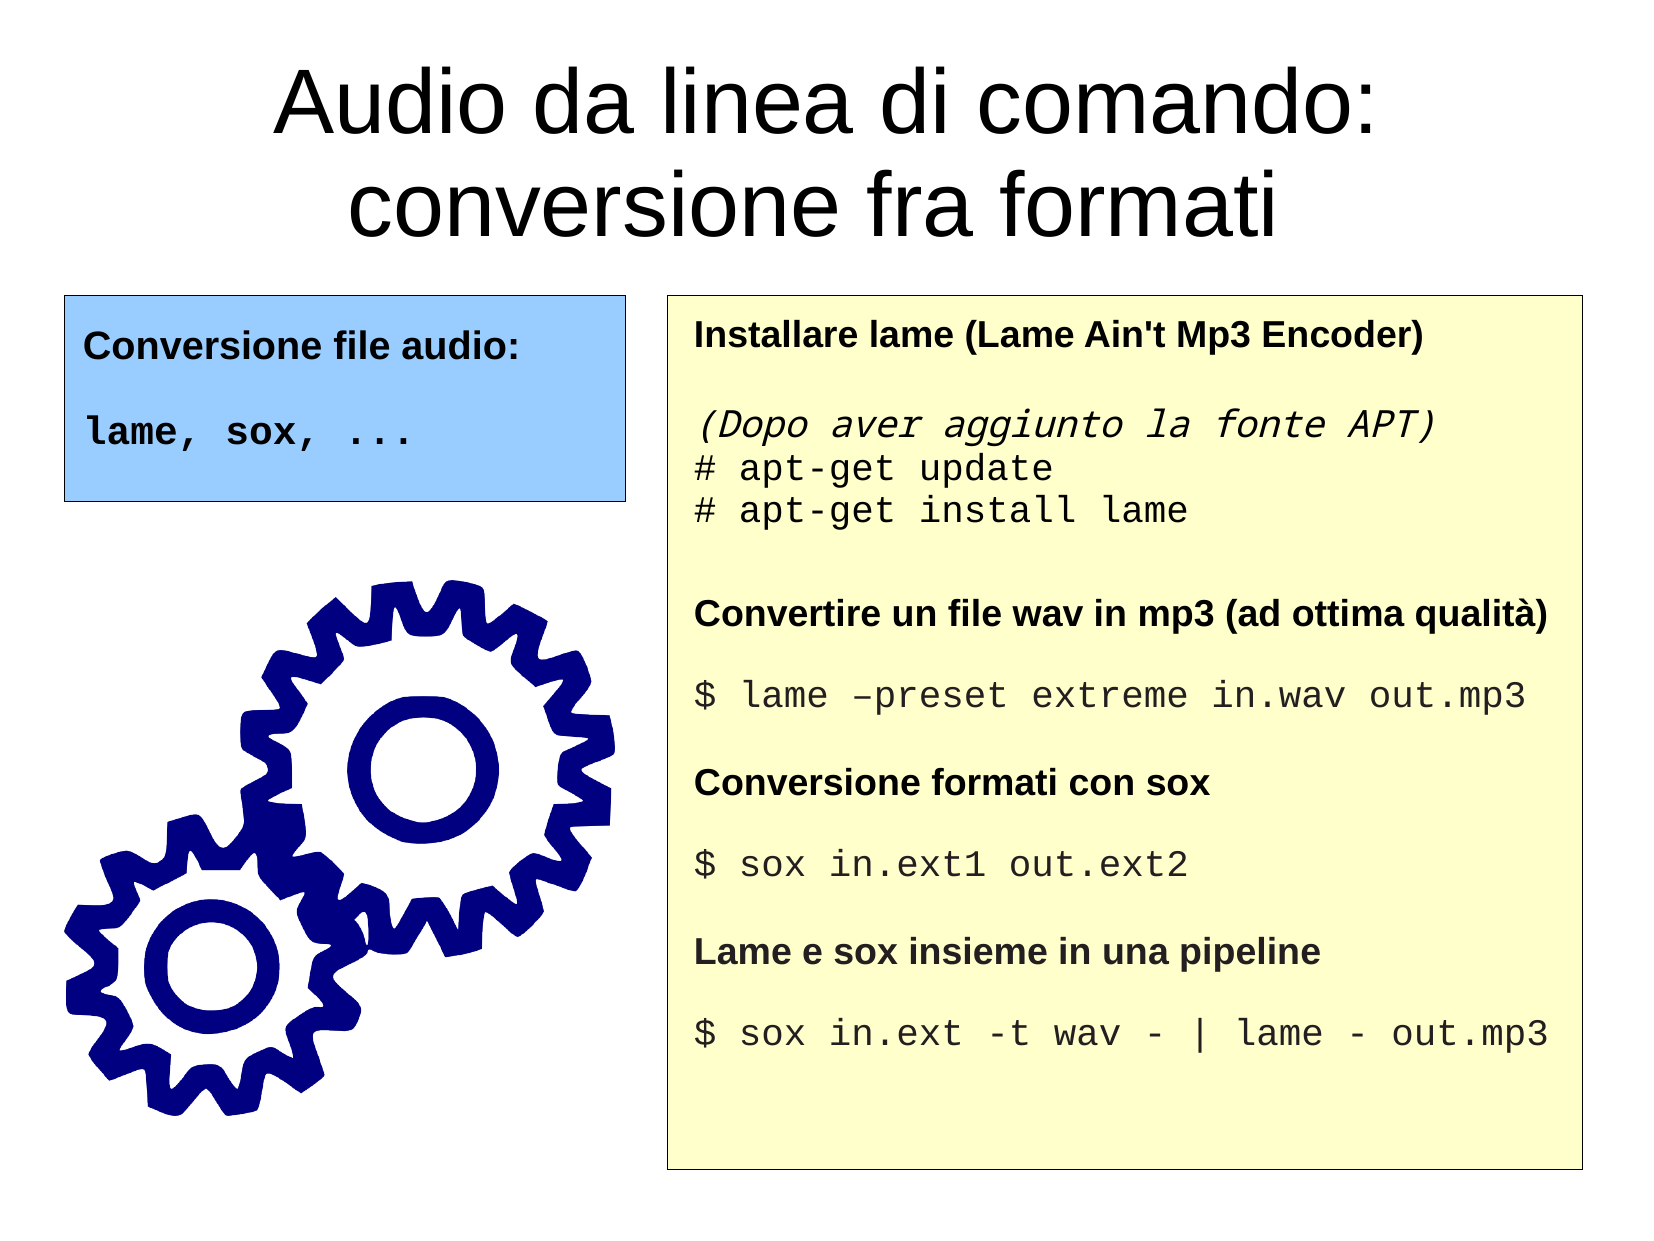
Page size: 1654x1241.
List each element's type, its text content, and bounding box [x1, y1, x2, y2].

text_box Installare lame (Lame Ain't Mp3 Encoder) (Dopo aver aggiunto la fonte APT) # apt-get update # apt-get install lame Convertire un file wav in mp3 (ad ottima qualità) $ lame –preset extreme in.wav out.mp3 Conversione formati con sox $ sox in.ext1 out.ext2 Lame e sox insieme in una pipeline $ sox in.ext -t wav - | lame - out.mp3 [679, 306, 1565, 1068]
picture [64, 580, 615, 1116]
text_box Conversione file audio: lame, sox, ... [68, 316, 618, 1144]
text_box [64, 295, 626, 502]
text_box [667, 295, 1583, 1170]
title Audio da linea di comando: conversione fra formati [82, 47, 1571, 259]
